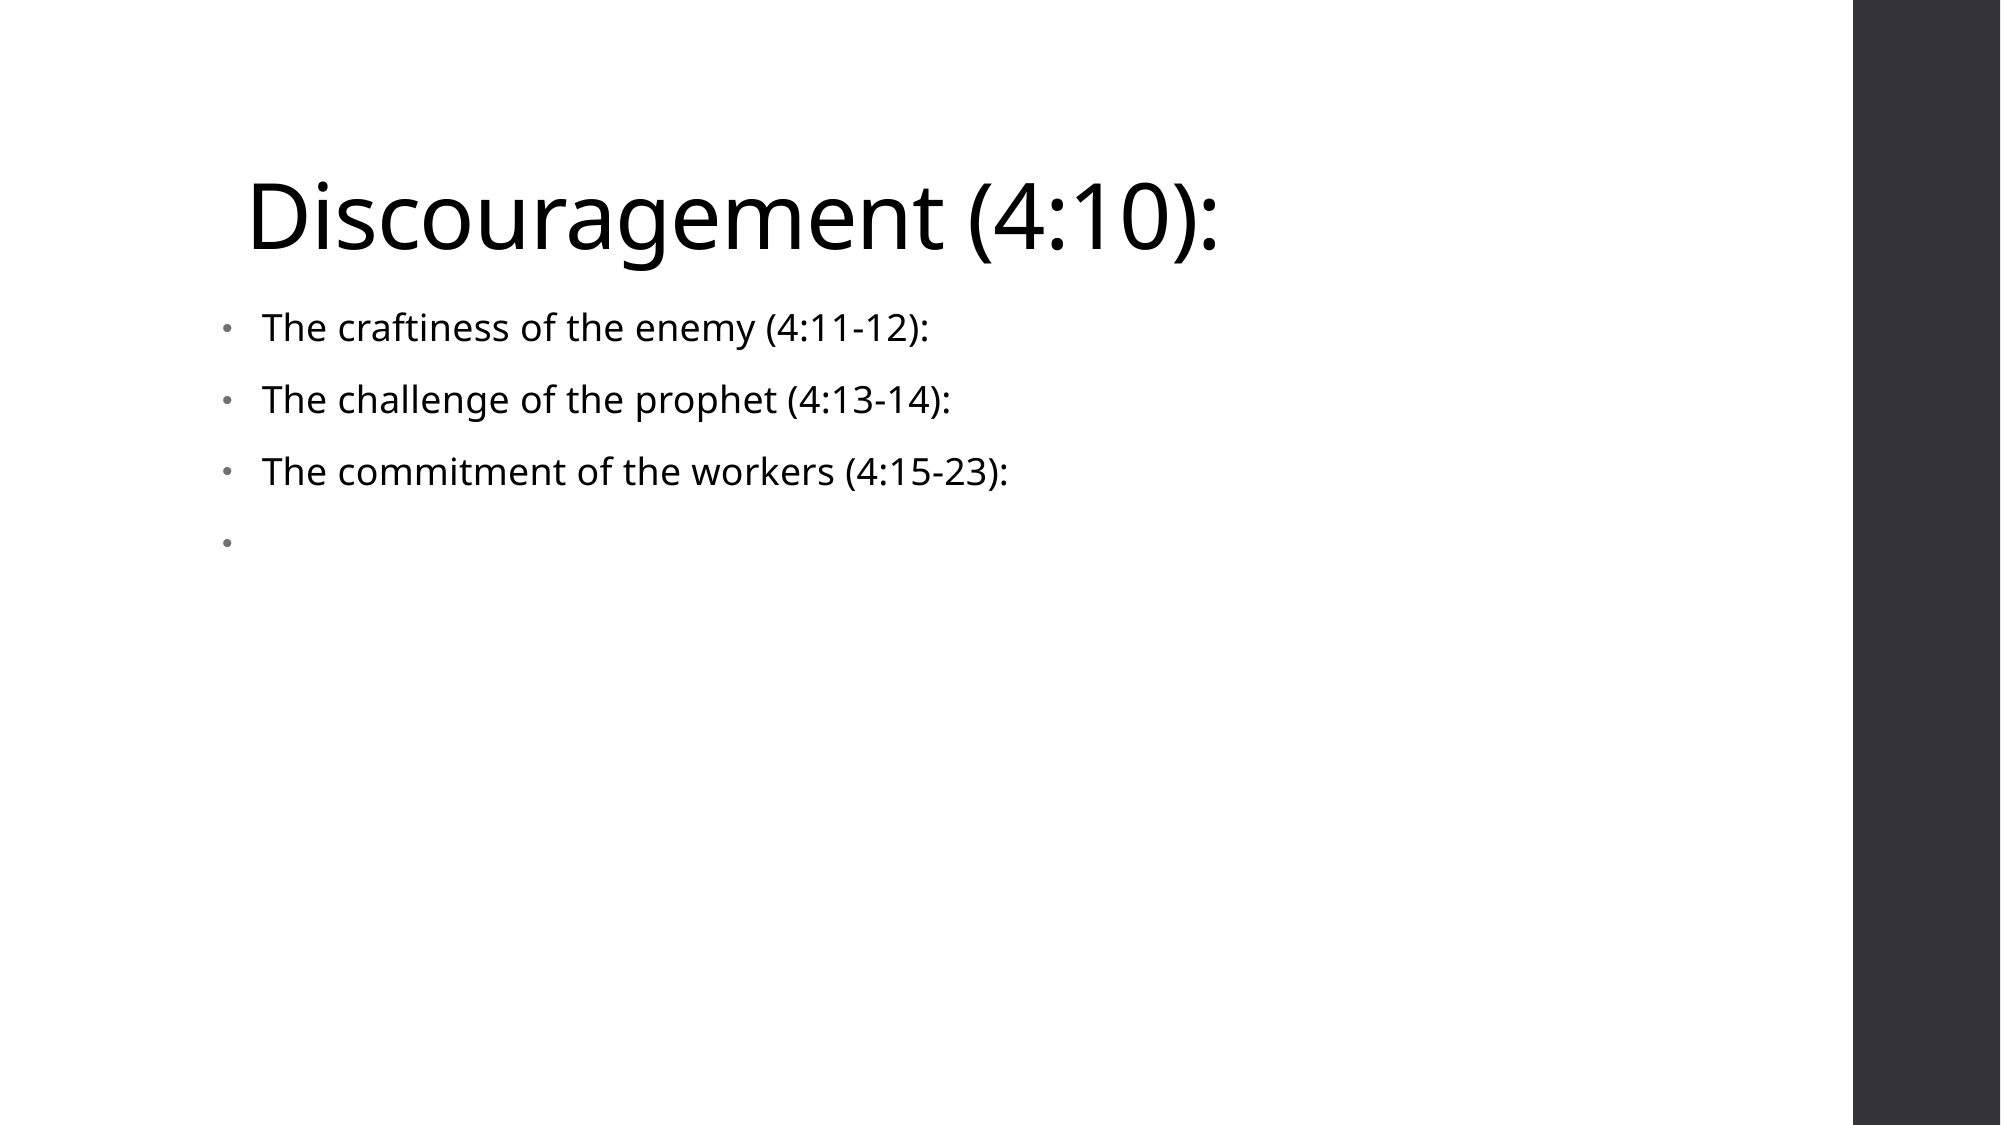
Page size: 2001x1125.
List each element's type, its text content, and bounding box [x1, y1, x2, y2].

list The craftiness of the enemy (4:11-12): The challenge of the prophet (4:13-14): The commitment of the workers (4:15-23): [206, 299, 1617, 1014]
title Discouragement (4:10): [206, 60, 1797, 278]
